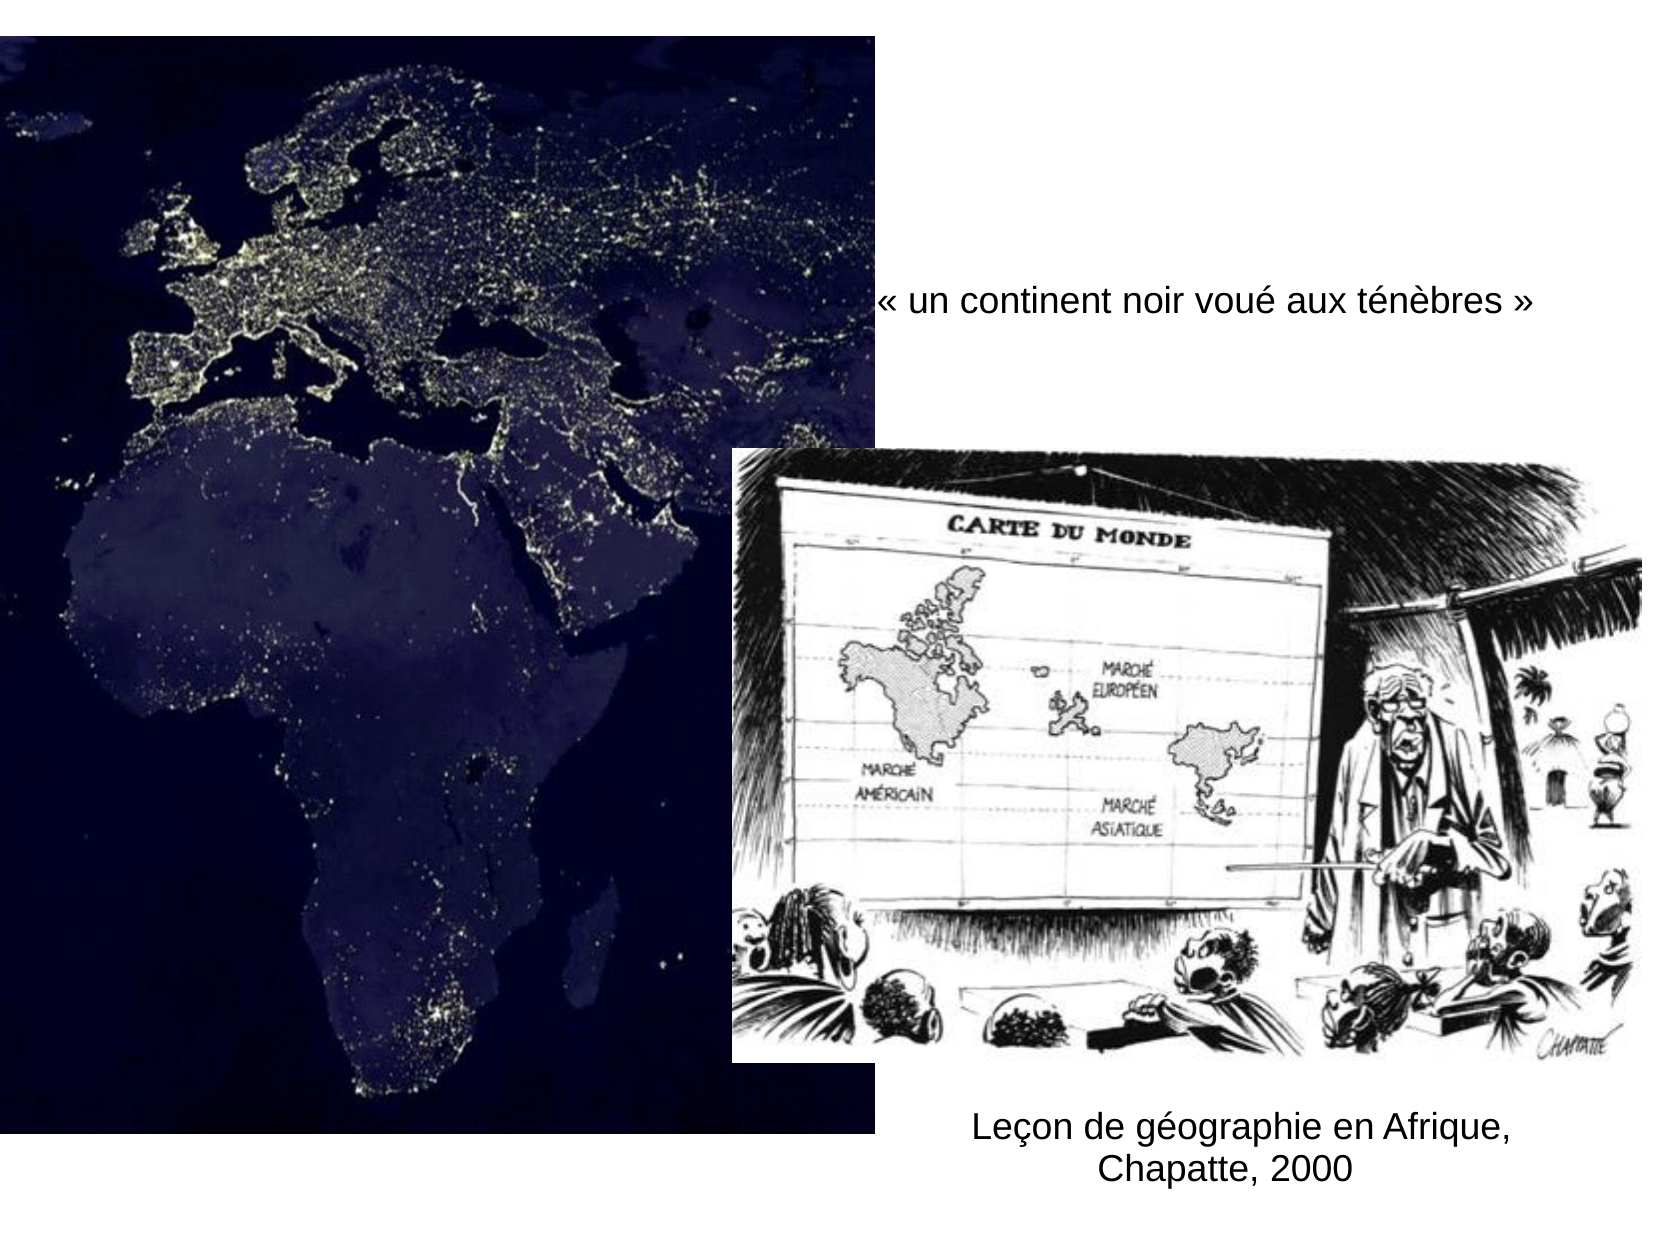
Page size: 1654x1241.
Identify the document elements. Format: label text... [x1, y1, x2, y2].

text_box « un continent noir voué aux ténèbres » [862, 271, 1549, 329]
text_box Leçon de géographie en Afrique, Chapatte, 2000 [956, 1098, 1538, 1198]
picture [0, 36, 1642, 1134]
